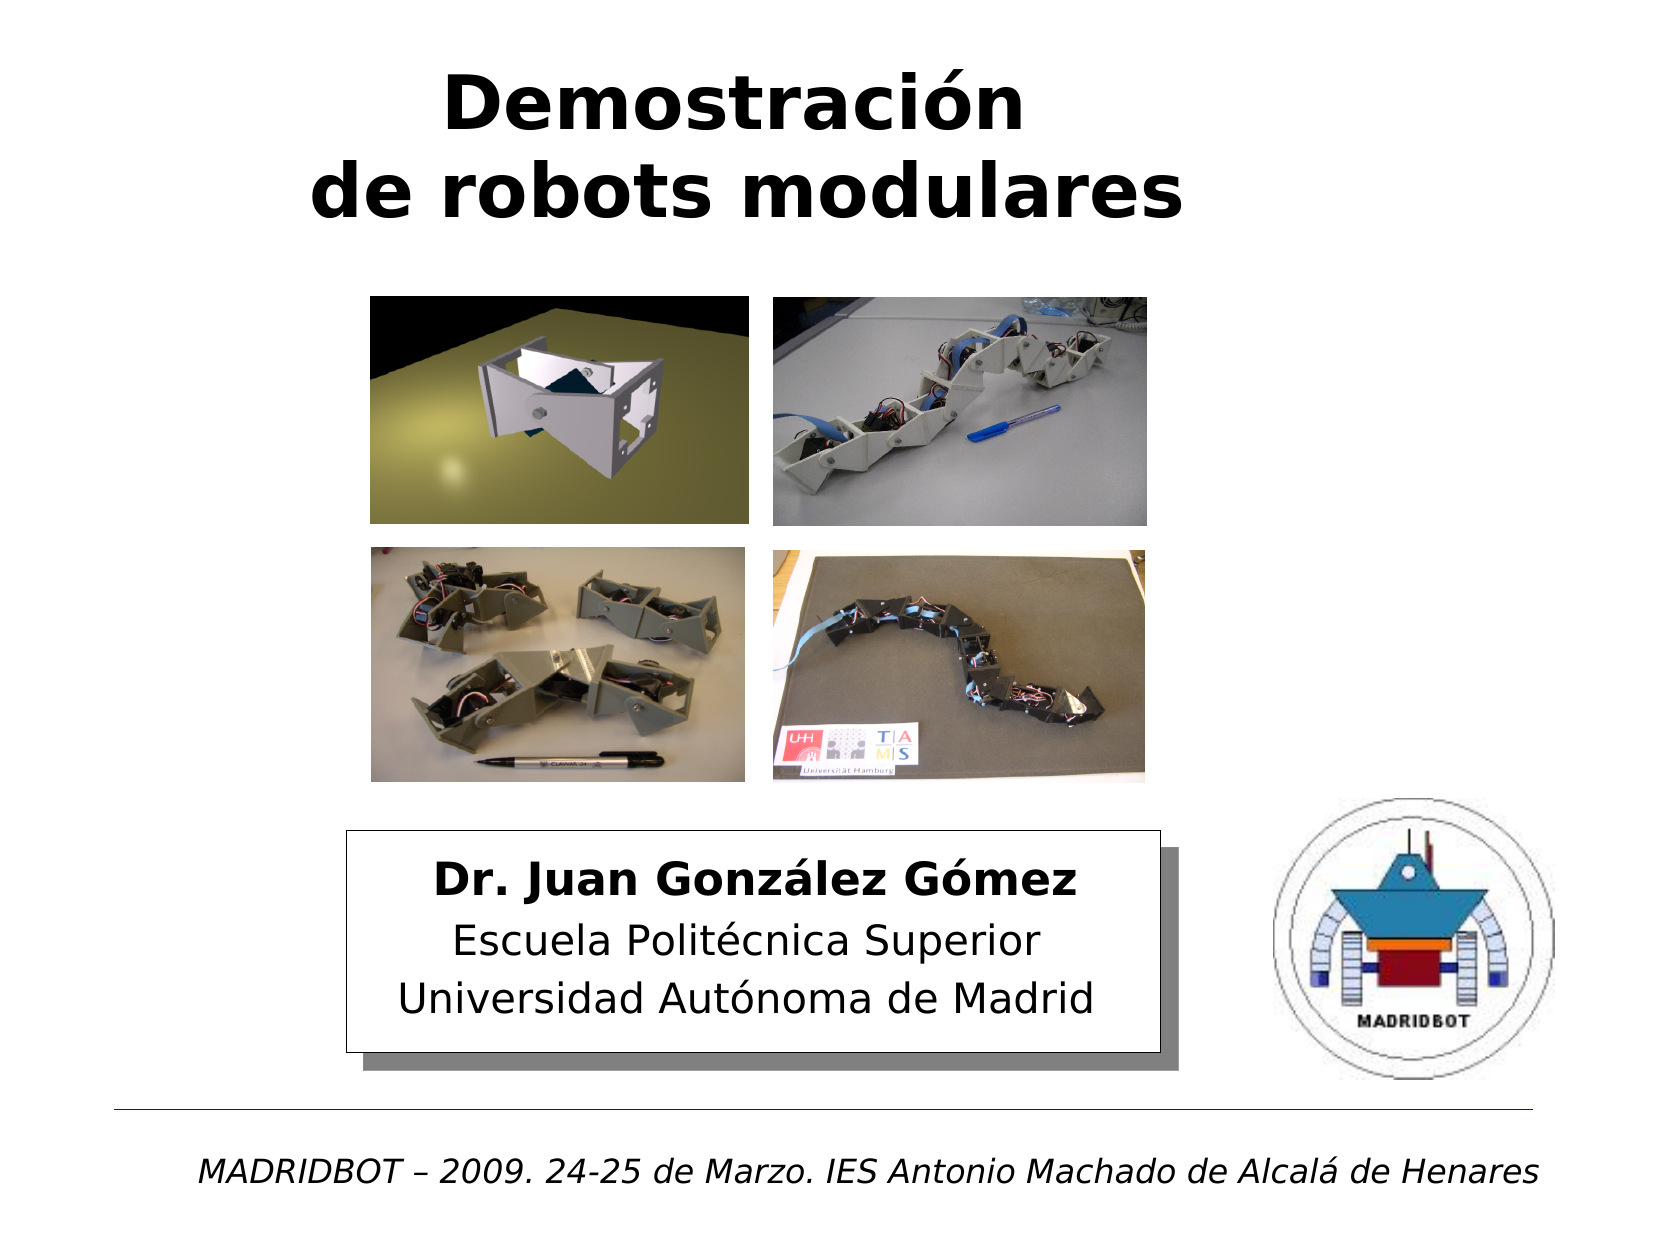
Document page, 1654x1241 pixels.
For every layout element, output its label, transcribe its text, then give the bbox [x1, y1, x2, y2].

picture [773, 550, 1145, 783]
picture [370, 296, 749, 524]
text_box MADRIDBOT – 2009. 24-25 de Marzo. IES Antonio Machado de Alcalá de Henares [183, 1145, 1557, 1199]
picture [371, 547, 745, 782]
text_box Demostración de robots modulares [294, 53, 1201, 243]
text_box Dr. Juan González Gómez [417, 845, 1094, 914]
picture [1273, 798, 1555, 1081]
picture [773, 297, 1147, 526]
text_box Escuela Politécnica Superior Universidad Autónoma de Madrid [264, 909, 1154, 1031]
text_box [346, 830, 1161, 1053]
